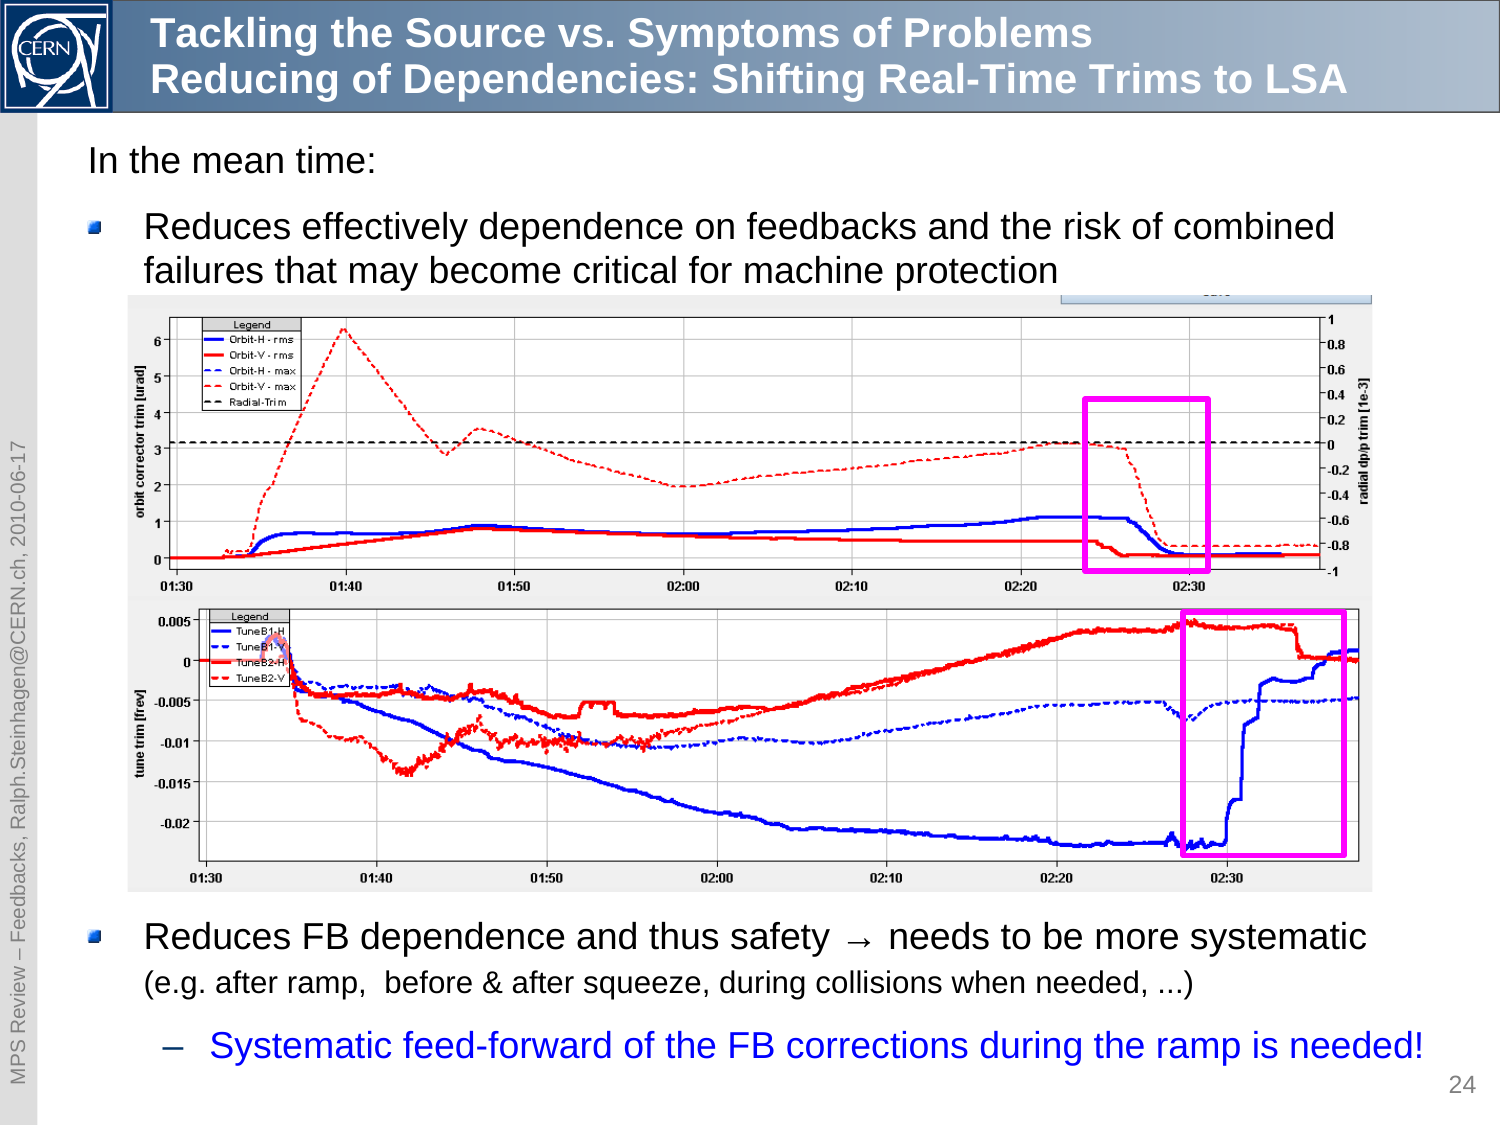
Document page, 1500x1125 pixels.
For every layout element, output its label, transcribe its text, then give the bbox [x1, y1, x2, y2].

picture [0, 0, 113, 113]
title Tackling the Source vs. Symptoms of Problems Reducing of Dependencies: Shifting Real-Time Trims to LSA [150, 7, 1447, 106]
picture [127, 295, 1373, 892]
list In the mean time: Reduces effectively dependence on feedbacks and the risk of combined failures that may become critical for machine protection Reduces FB dependence and thus safety → needs to be more systematic (e.g. after ramp, before & after squeeze, during collisions when needed, ...) Systematic feed-forward of the FB corrections during the ramp is needed! [87, 137, 1438, 1068]
